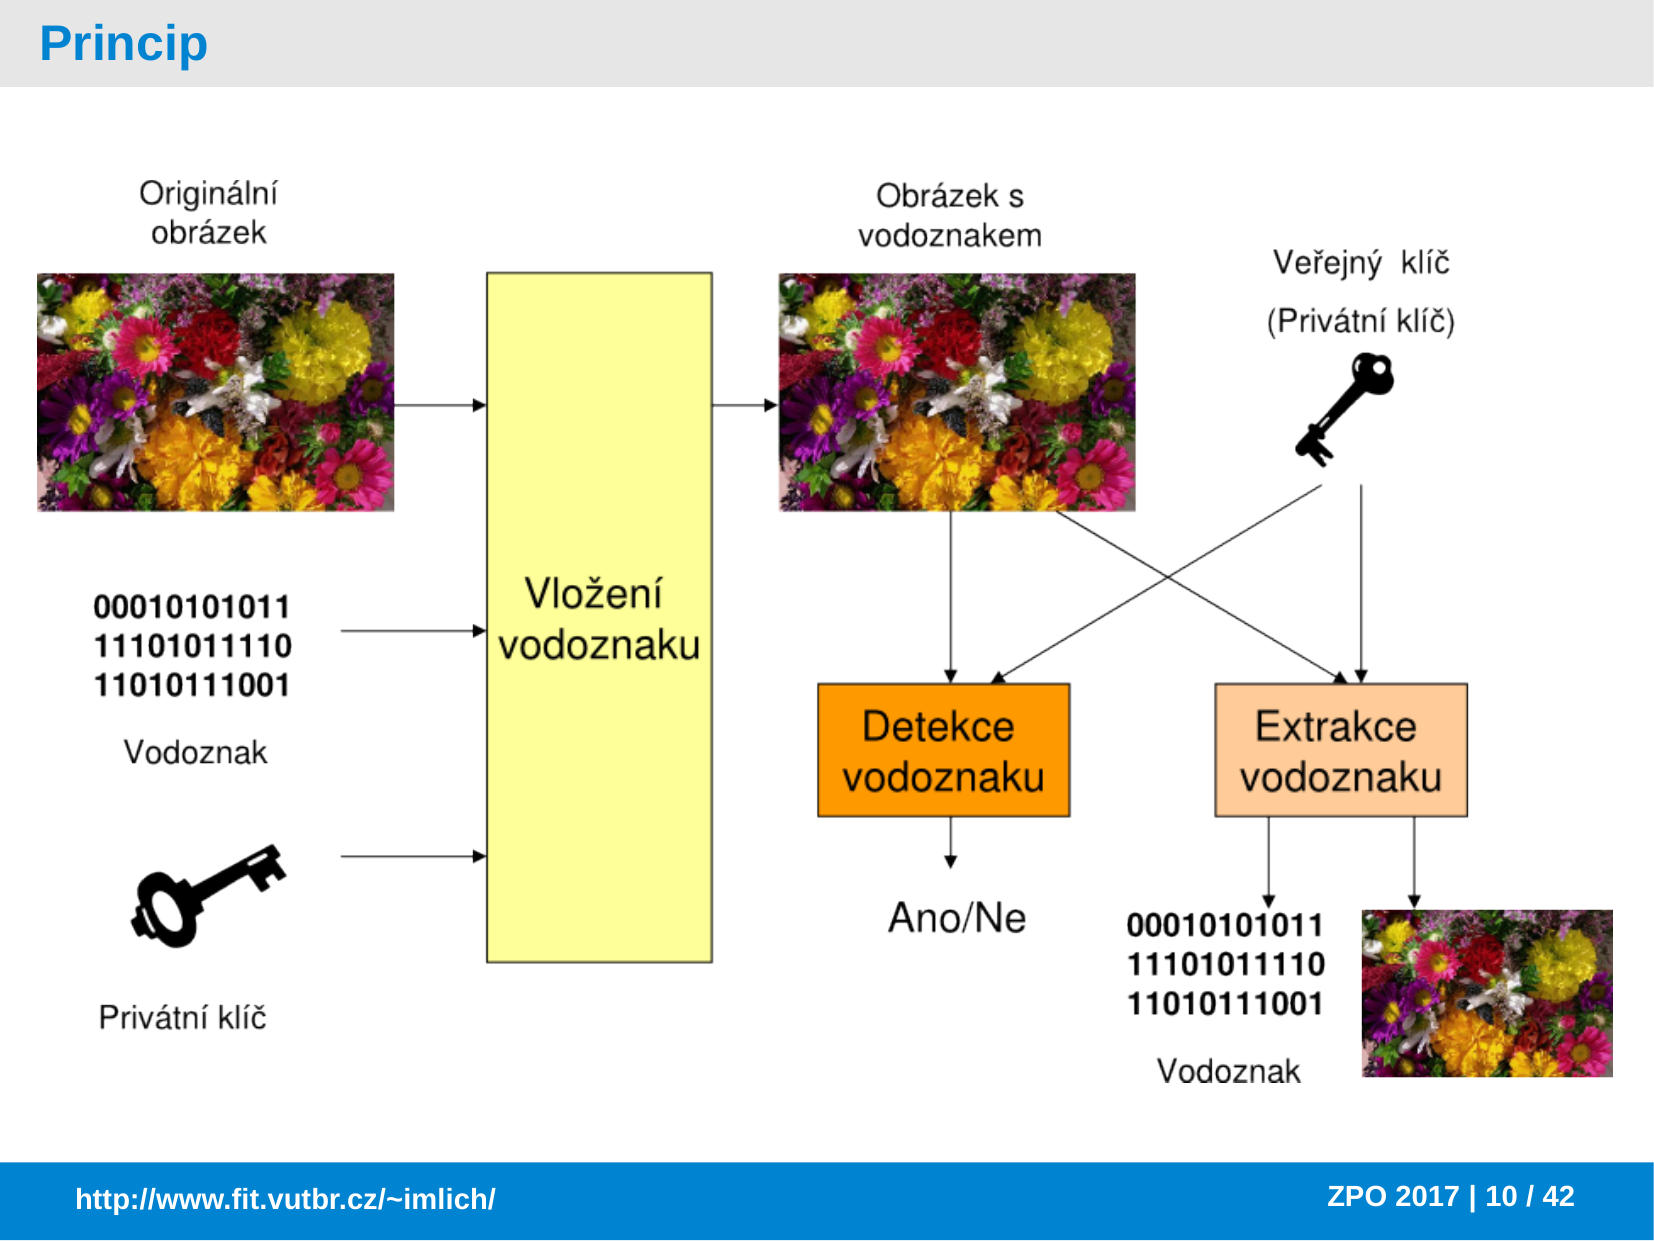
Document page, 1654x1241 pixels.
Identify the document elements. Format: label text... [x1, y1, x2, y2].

picture [37, 180, 1613, 1083]
title Princip [39, 5, 1615, 81]
